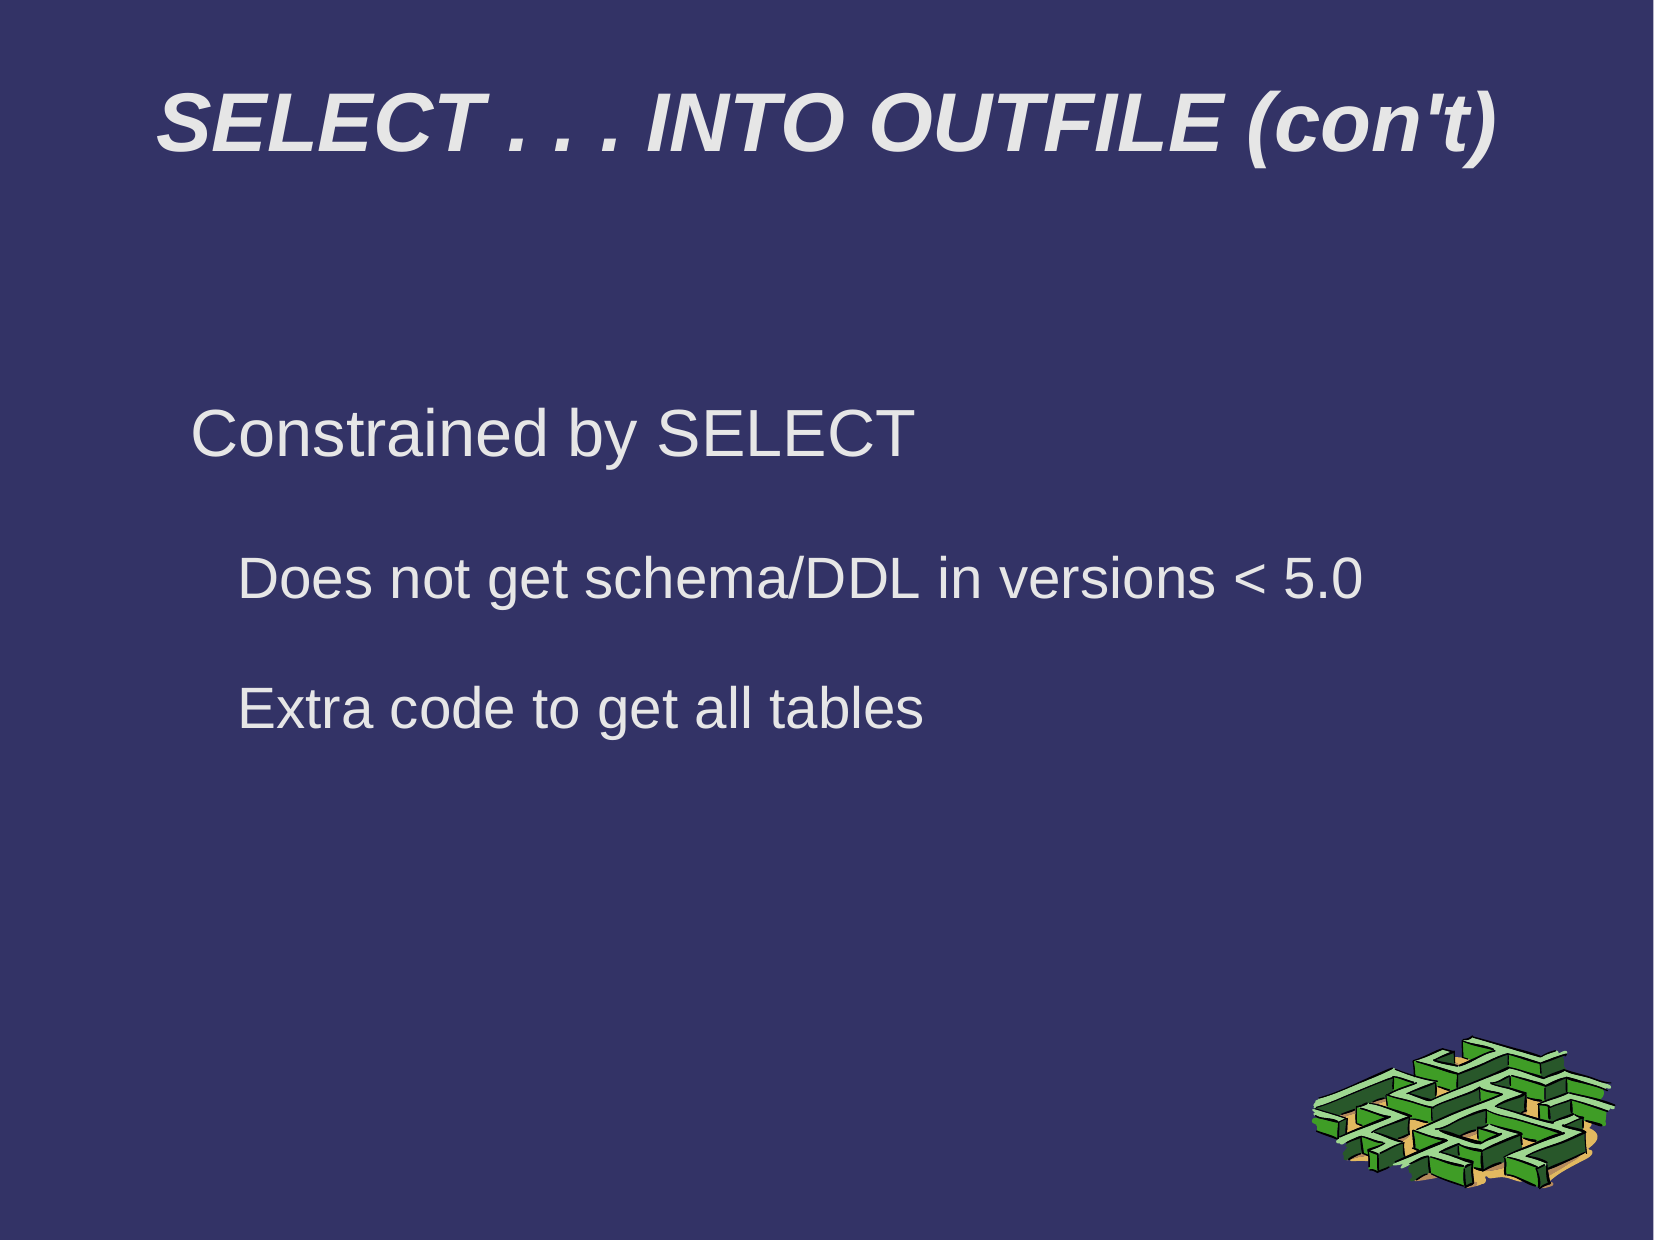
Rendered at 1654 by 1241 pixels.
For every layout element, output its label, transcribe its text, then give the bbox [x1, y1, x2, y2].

list Constrained by SELECT Does not get schema/DDL in versions < 5.0 Extra code to get all tables [178, 246, 1570, 1029]
title SELECT . . . INTO OUTFILE (con't) [121, 19, 1534, 227]
